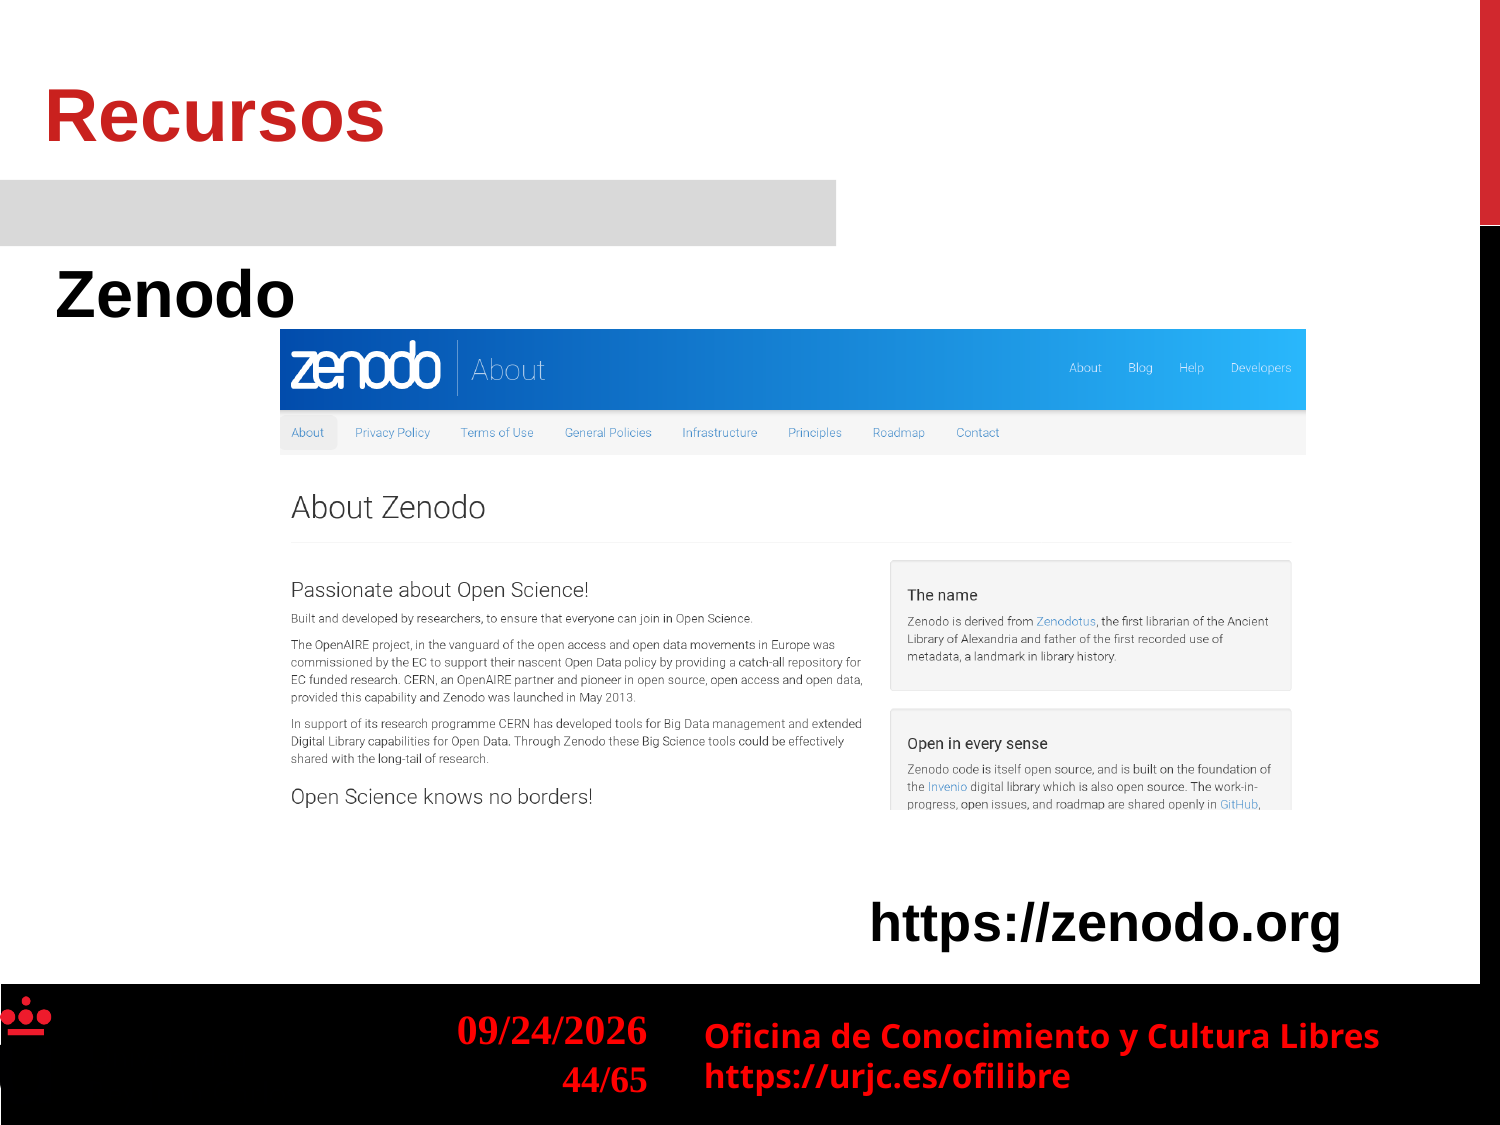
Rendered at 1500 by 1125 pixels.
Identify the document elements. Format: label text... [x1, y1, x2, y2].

picture [280, 329, 1306, 811]
title [75, 15, 1425, 172]
text_box Zenodo [40, 249, 811, 340]
text_box https://zenodo.org [855, 885, 1456, 976]
text_box Recursos [30, 66, 1036, 249]
